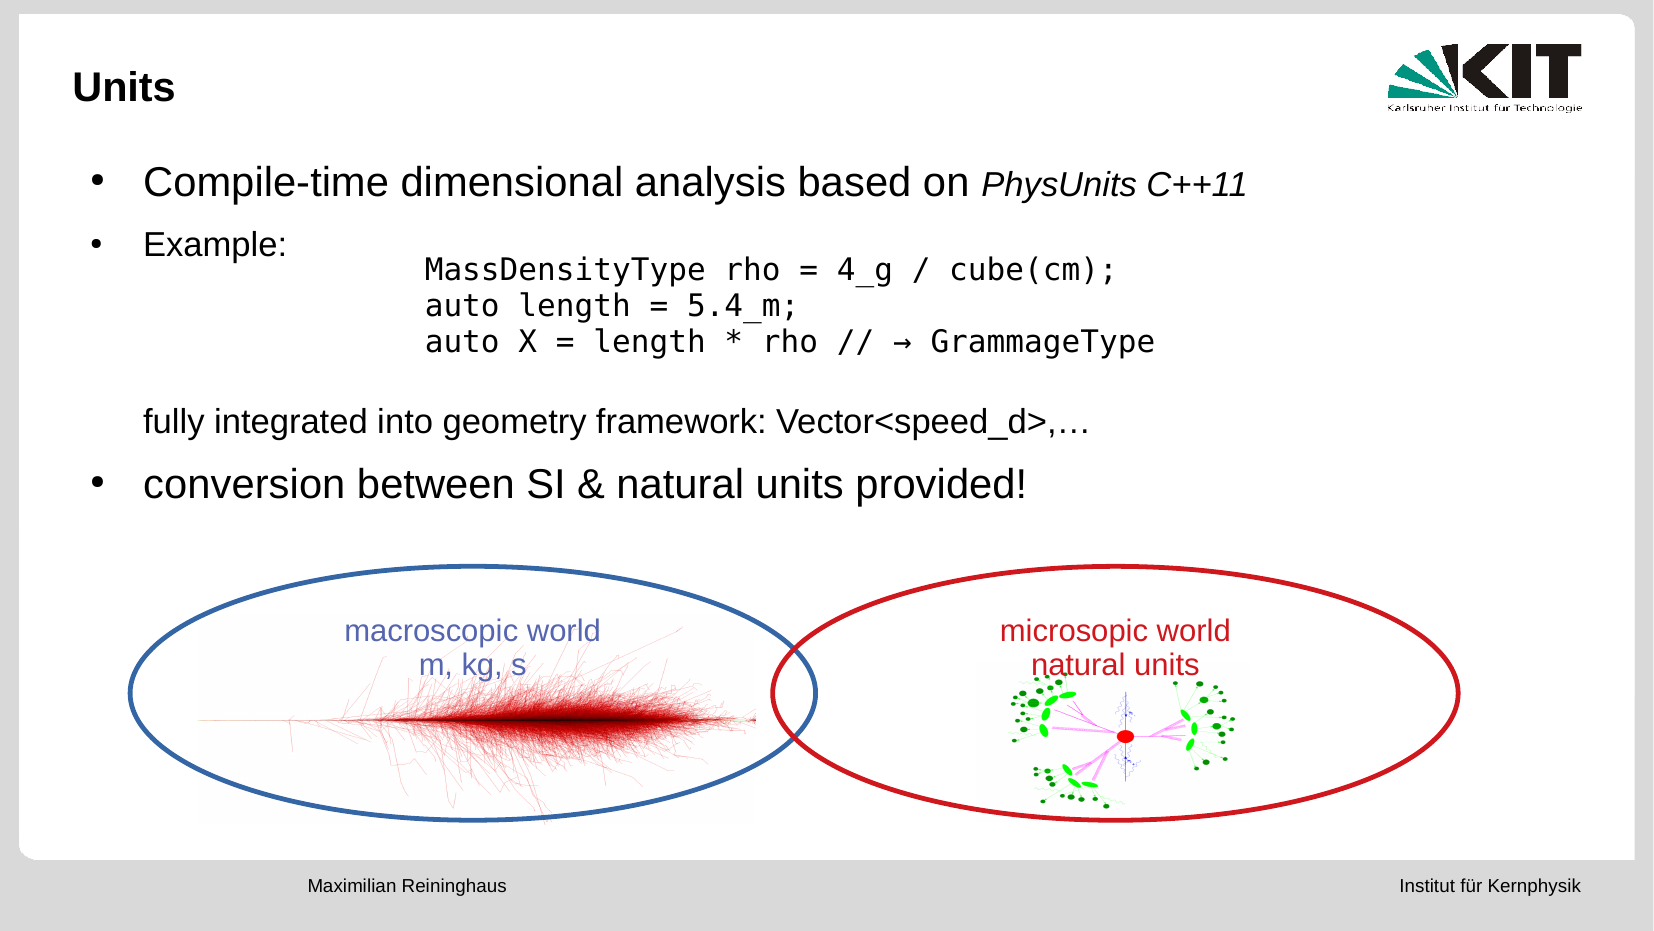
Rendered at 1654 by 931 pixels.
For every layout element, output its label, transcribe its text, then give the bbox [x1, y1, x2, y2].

title Units [72, 53, 1314, 121]
text_box macroscopic world m, kg, s [130, 566, 794, 821]
text_box MassDensityType rho = 4_g / cube(cm); auto length = 5.4_m; auto X = length * rho // → GrammageType [410, 244, 1303, 367]
list Compile-time dimensional analysis based on PhysUnits C++11 Example: fully integrated into geometry framework: Vector<speed_d>,… conversion between SI & natural units provided! [72, 162, 1582, 829]
picture [0, 0, 1654, 931]
text_box microsopic world natural units [772, 566, 1459, 821]
